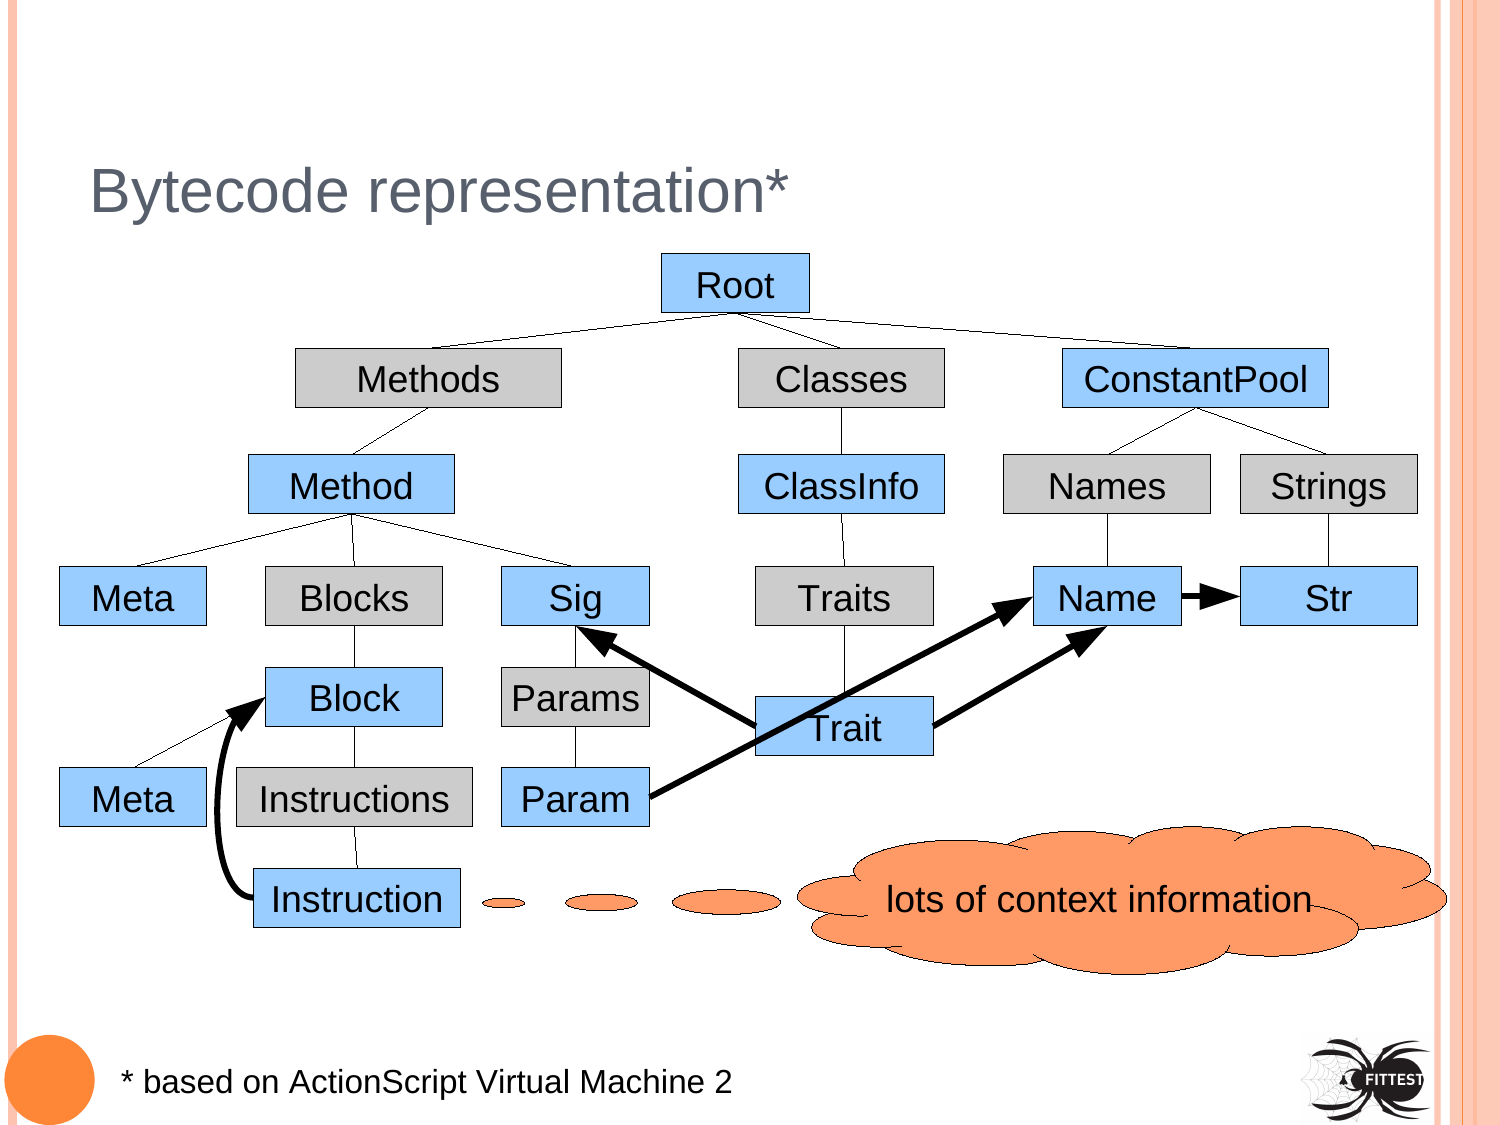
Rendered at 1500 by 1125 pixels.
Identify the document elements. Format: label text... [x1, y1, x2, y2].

text_box lots of context information [797, 826, 1447, 975]
text_box Str [1240, 566, 1418, 626]
text_box Root [661, 253, 810, 313]
text_box * based on ActionScript Virtual Machine 2 [106, 1052, 1199, 1108]
text_box Meta [59, 566, 207, 626]
text_box Instruction [253, 868, 461, 928]
text_box Blocks [265, 566, 443, 626]
text_box Classes [738, 348, 945, 408]
text_box Trait [755, 696, 934, 756]
text_box Name [1033, 566, 1182, 626]
text_box Sig [501, 566, 650, 626]
text_box ClassInfo [738, 454, 945, 514]
text_box Names [1003, 454, 1211, 514]
text_box ConstantPool [1062, 348, 1329, 408]
text_box Traits [755, 566, 934, 626]
text_box Block [265, 667, 443, 727]
text_box lots of context information [672, 889, 781, 915]
text_box Strings [1240, 454, 1418, 514]
text_box Methods [295, 348, 562, 408]
title Bytecode representation* [74, 44, 1300, 233]
text_box Trait [755, 696, 834, 738]
text_box lots of context information [565, 894, 638, 911]
text_box Param [501, 767, 650, 827]
text_box Instructions [236, 767, 473, 827]
text_box Params [501, 667, 650, 727]
text_box Method [248, 454, 455, 514]
text_box Meta [59, 767, 207, 827]
